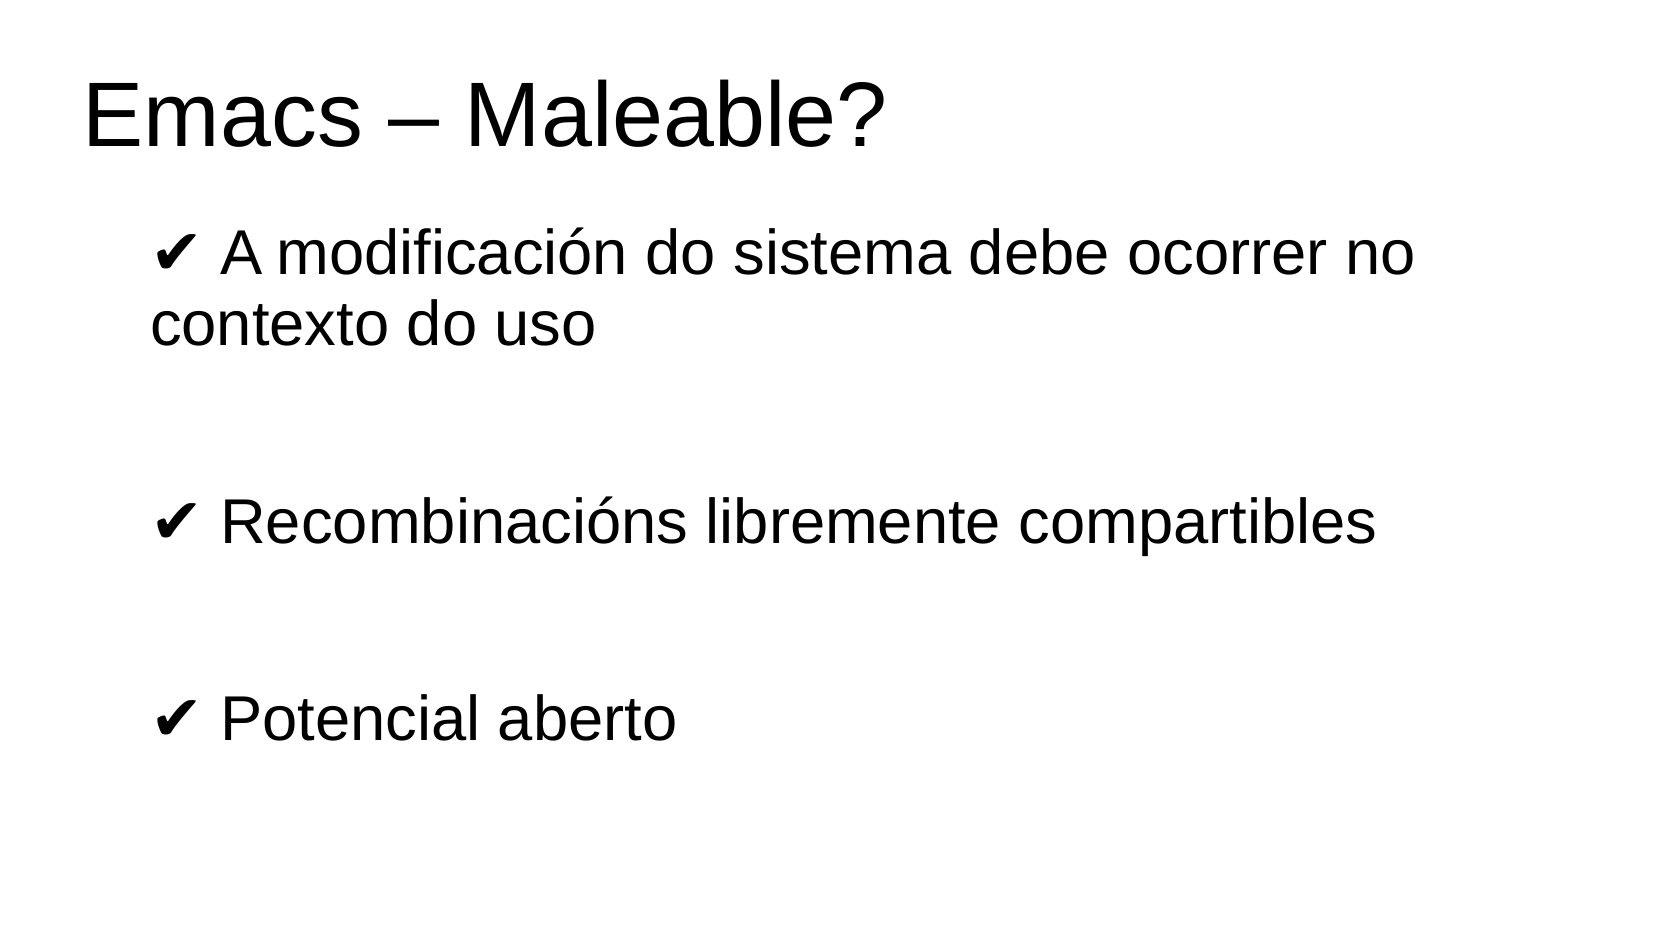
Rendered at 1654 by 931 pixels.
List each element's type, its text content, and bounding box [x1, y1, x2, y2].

title Emacs – Maleable? [82, 37, 1571, 193]
list ✔ A modificación do sistema debe ocorrer no contexto do uso ✔ Recombinacións libremente compartibles ✔ Potencial aberto [82, 217, 1571, 758]
